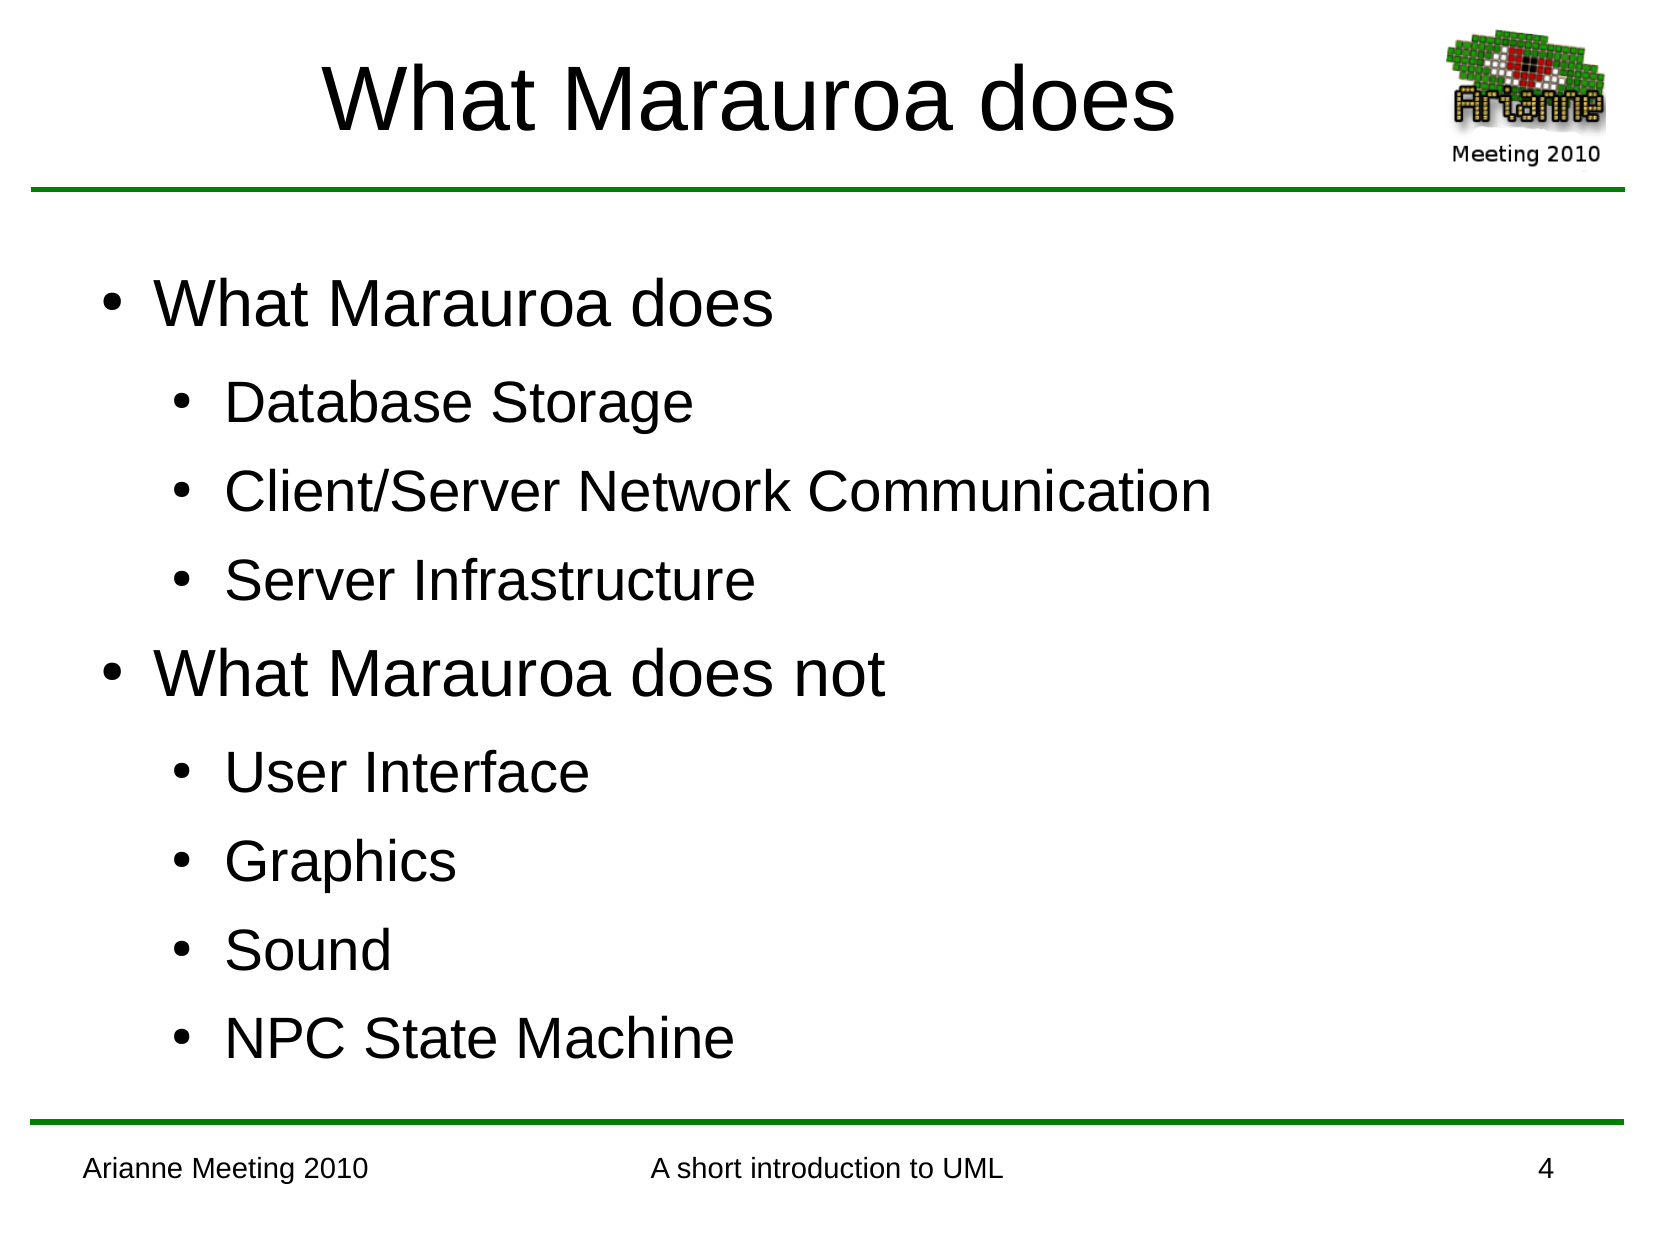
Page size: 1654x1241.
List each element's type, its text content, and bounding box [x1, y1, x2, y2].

picture [1446, 29, 1606, 178]
title What Marauroa does [82, 47, 1418, 150]
list What Marauroa does Database Storage Client/Server Network Communication Server Infrastructure What Marauroa does not User Interface Graphics Sound NPC State Machine [82, 265, 1571, 1109]
